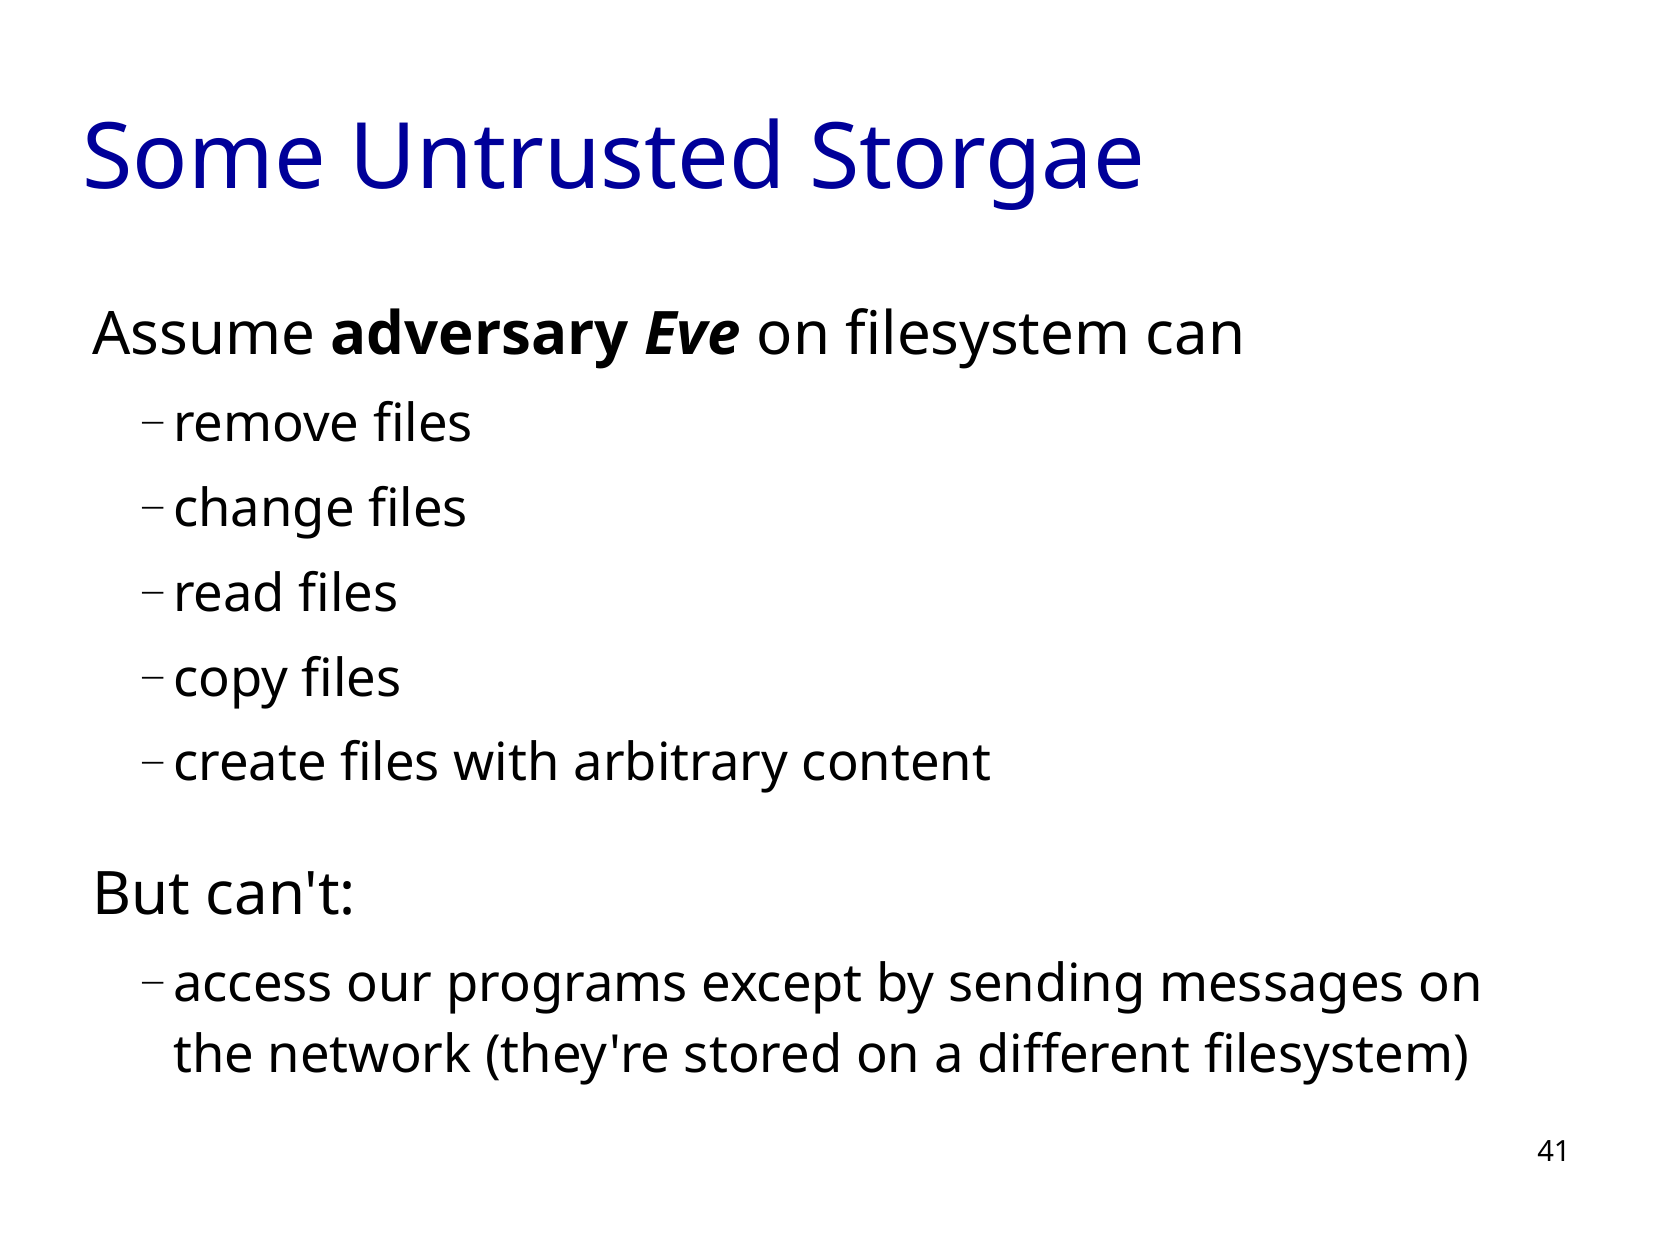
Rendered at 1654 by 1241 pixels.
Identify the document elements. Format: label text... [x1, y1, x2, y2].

list Assume adversary Eve on filesystem can remove files change files read files copy files create files with arbitrary content But can't: access our programs except by sending messages on the network (they're stored on a different filesystem) [60, 290, 1571, 1096]
title Some Untrusted Storgae [82, 49, 1571, 257]
